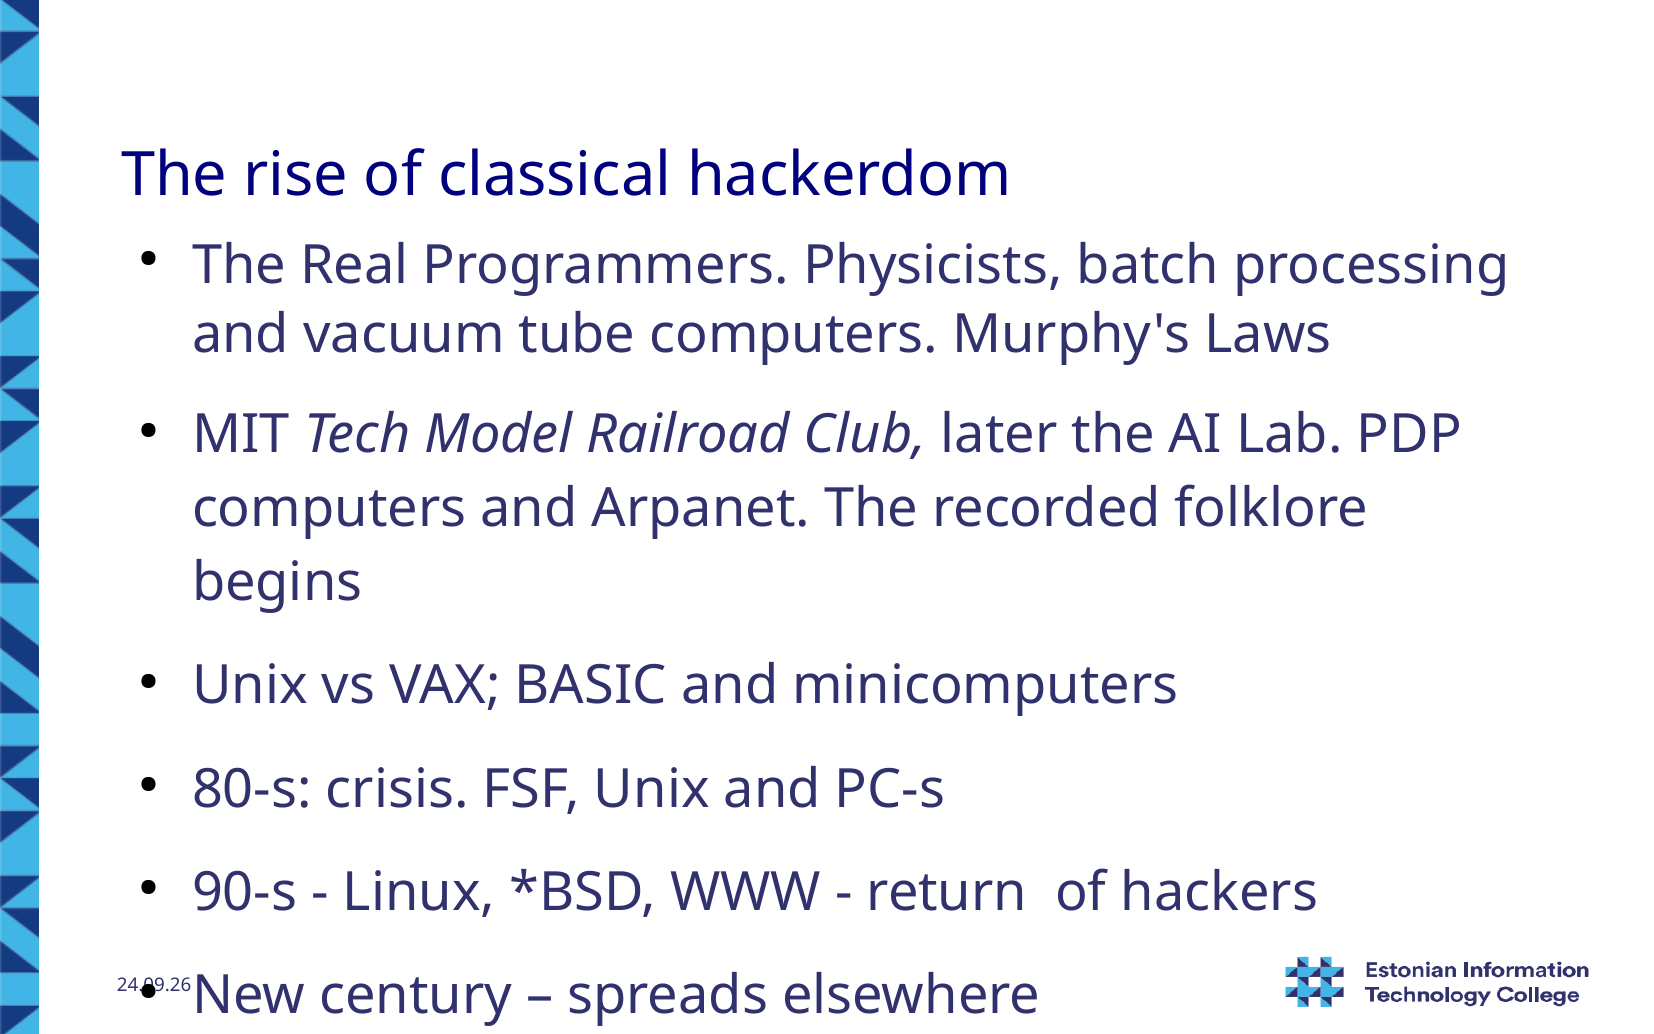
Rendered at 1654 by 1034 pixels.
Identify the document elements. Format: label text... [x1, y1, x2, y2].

list The Real Programmers. Physicists, batch processing and vacuum tube computers. Murphy's Laws MIT Tech Model Railroad Club, later the AI Lab. PDP computers and Arpanet. The recorded folklore begins Unix vs VAX; BASIC and minicomputers 80-s: crisis. FSF, Unix and PC-s 90-s - Linux, *BSD, WWW - return of hackers New century – spreads elsewhere [121, 228, 1534, 1003]
title The rise of classical hackerdom [121, 85, 1534, 228]
